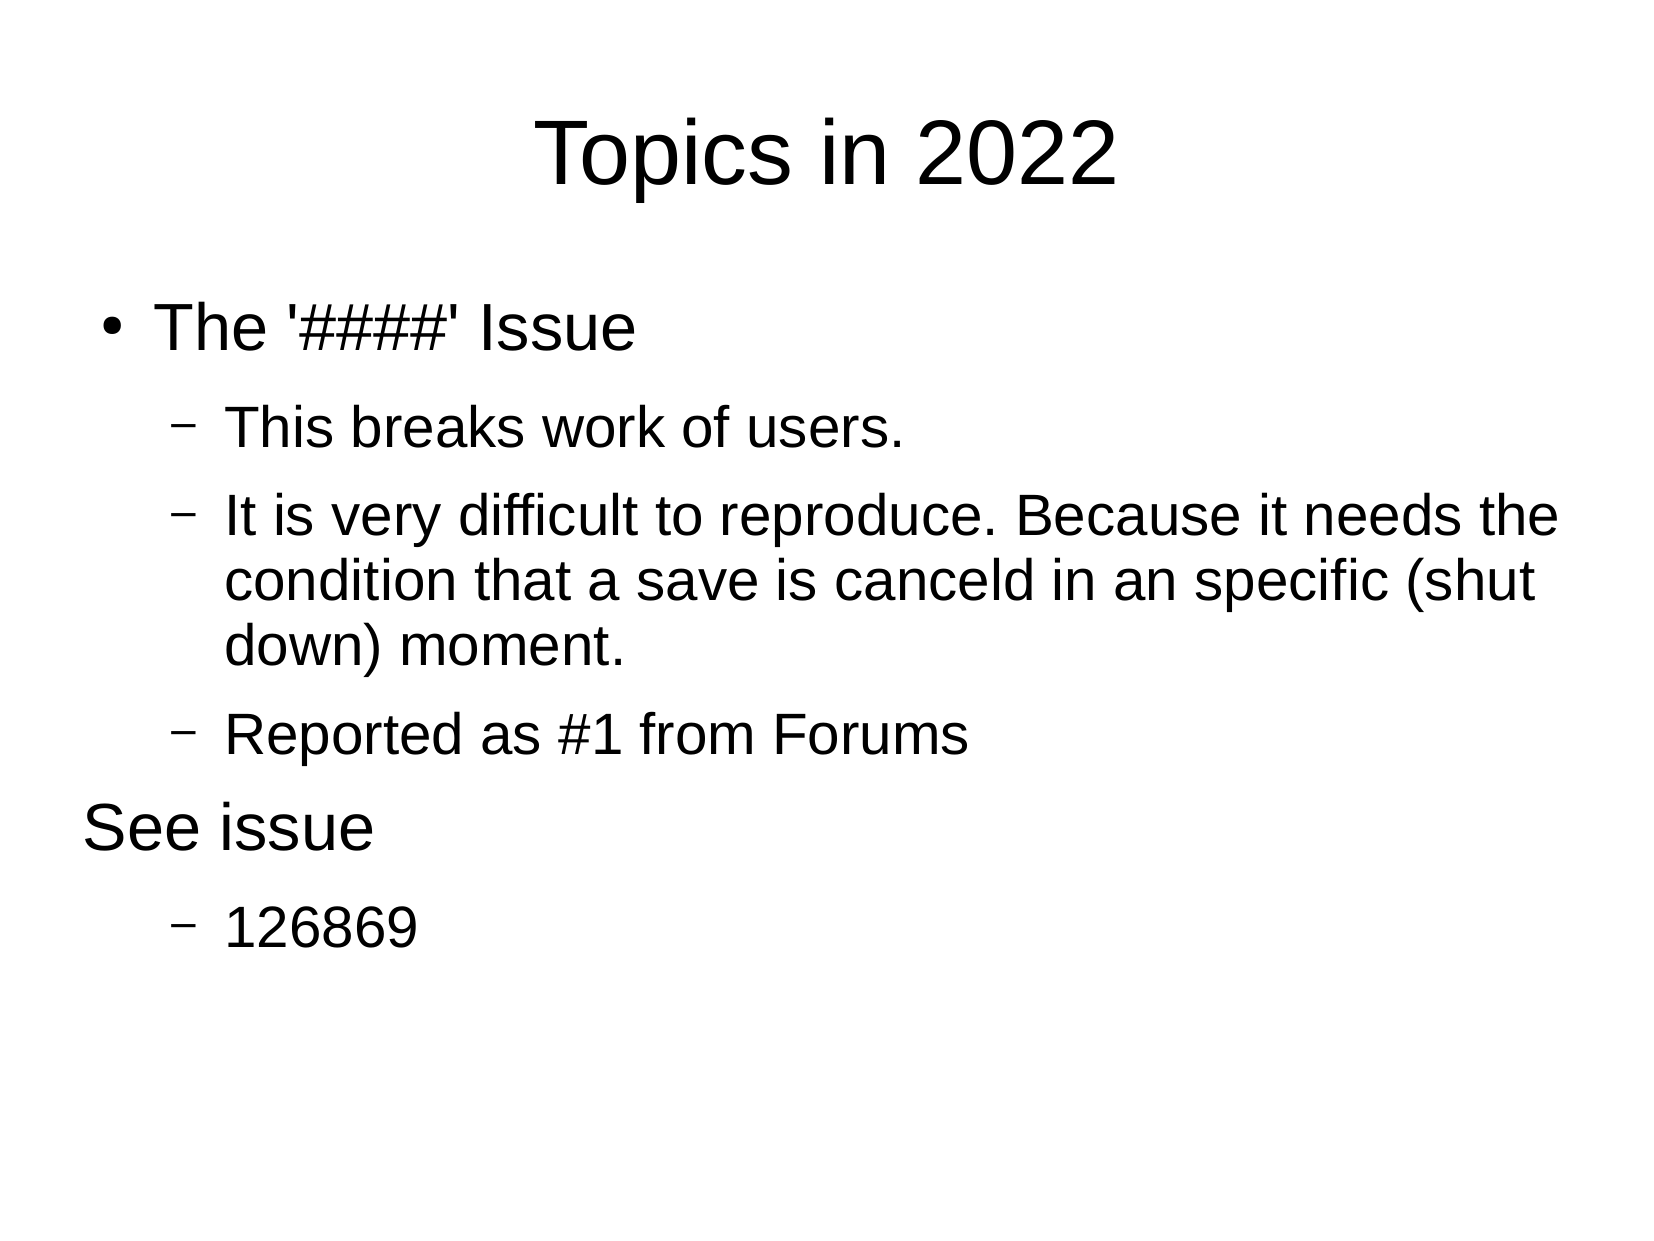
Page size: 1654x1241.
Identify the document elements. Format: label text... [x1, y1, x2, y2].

title Topics in 2022 [82, 49, 1571, 257]
list The '####' Issue This breaks work of users. It is very difficult to reproduce. Because it needs the condition that a save is canceld in an specific (shut down) moment. Reported as #1 from Forums See issue 126869 [82, 290, 1571, 1109]
